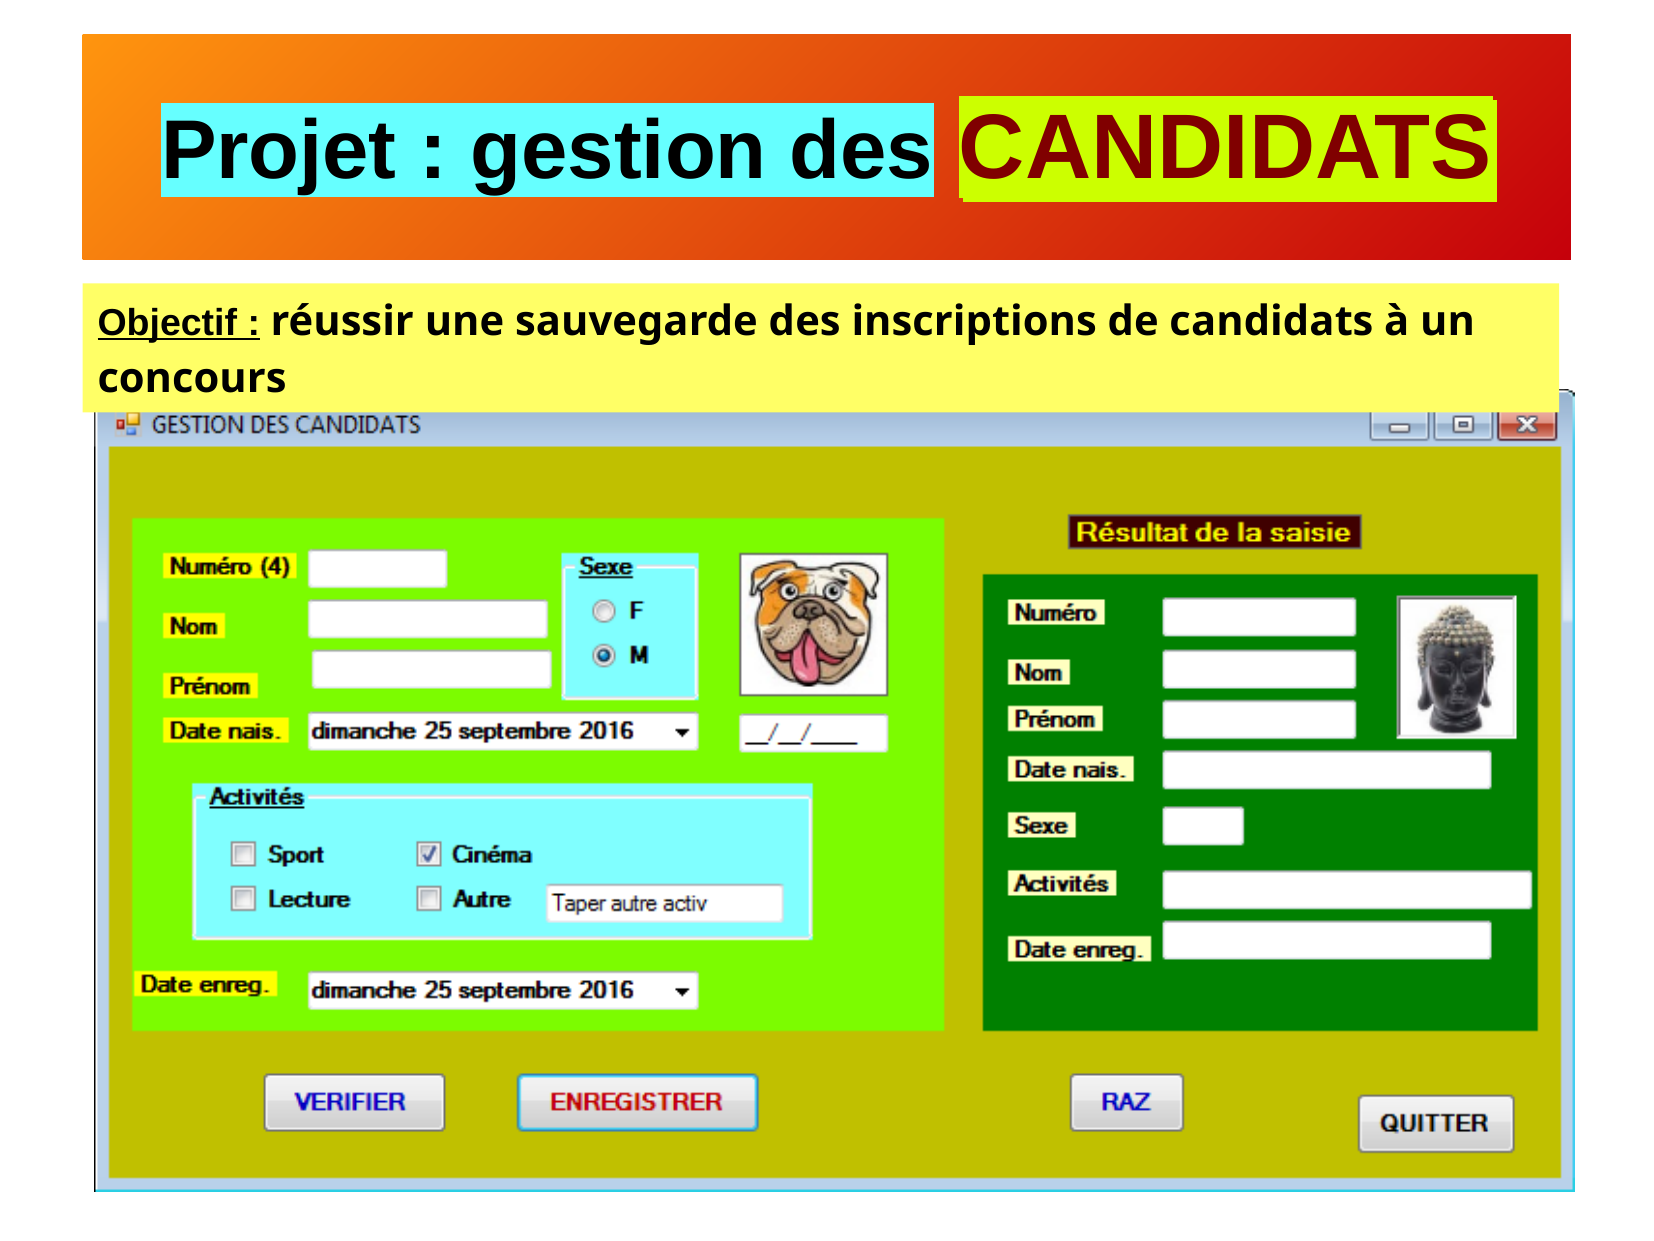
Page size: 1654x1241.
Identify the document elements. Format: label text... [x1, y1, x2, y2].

picture [94, 389, 1575, 1192]
title Projet : gestion des CANDIDATS [82, 34, 1571, 260]
text_box Objectif : réussir une sauvegarde des inscriptions de candidats à un concours [82, 283, 1560, 346]
